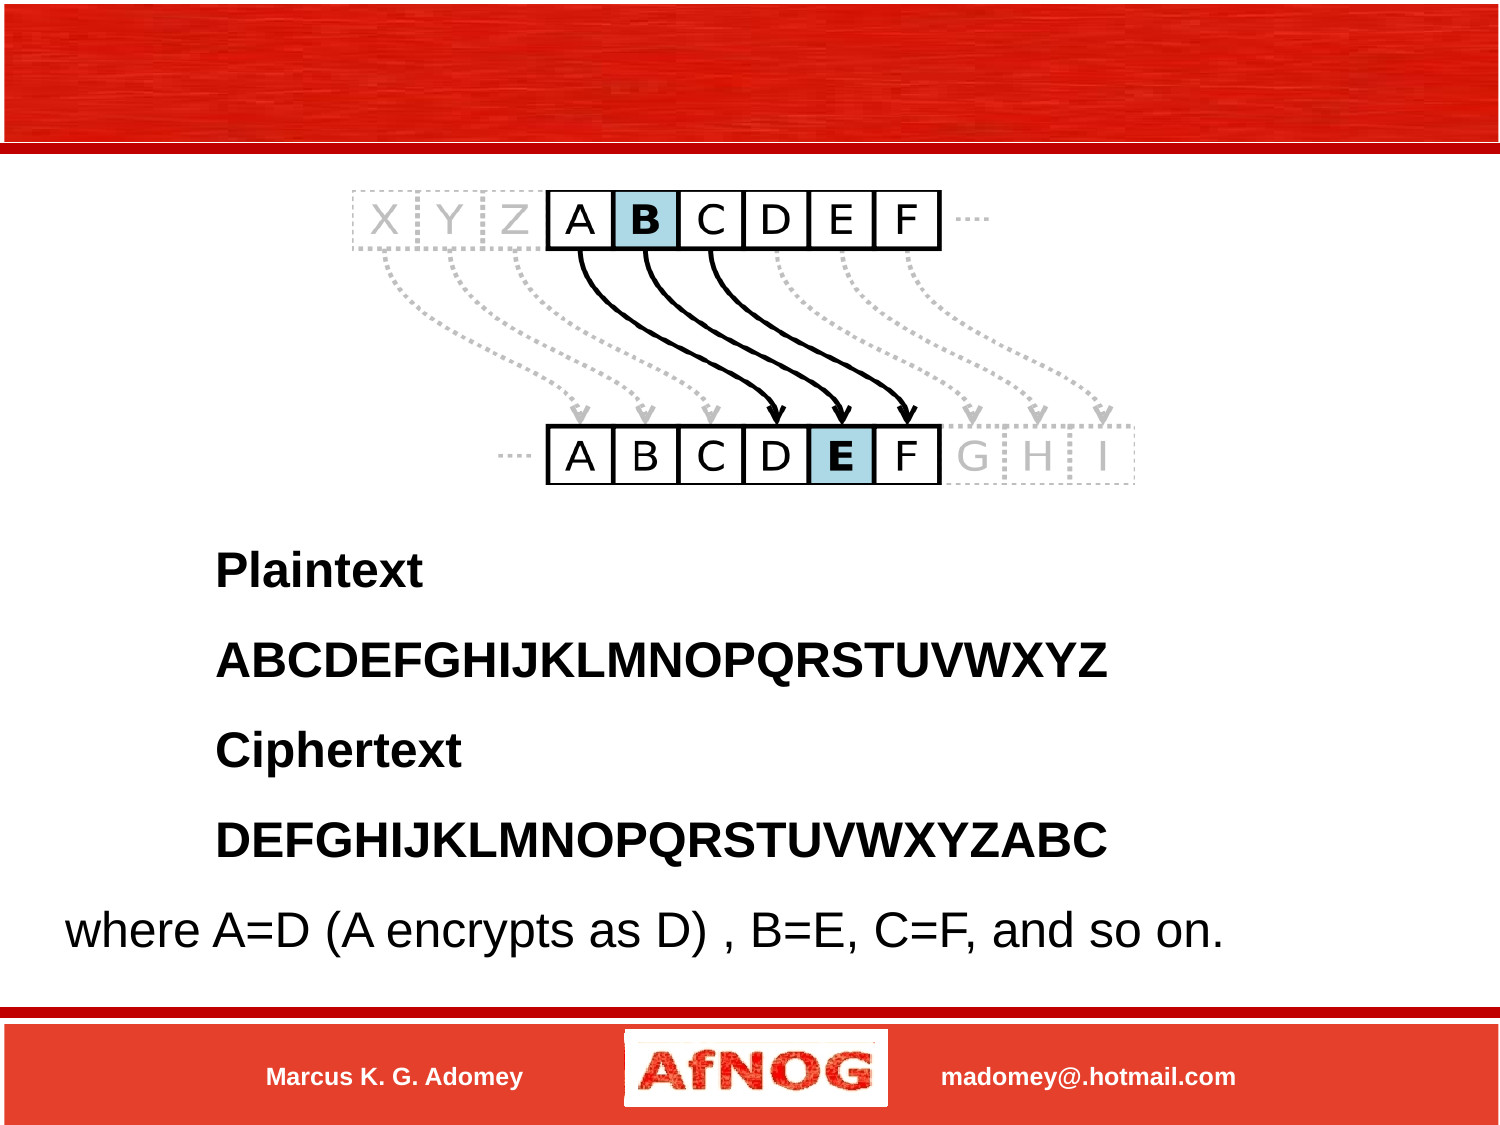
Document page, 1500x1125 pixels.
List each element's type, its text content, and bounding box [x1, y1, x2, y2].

text_box [350, 187, 1138, 488]
text_box Plaintext ABCDEFGHIJKLMNOPQRSTUVWXYZ Ciphertext DEFGHIJKLMNOPQRSTUVWXYZABC where A=D (A encrypts as D) , B=E, C=F, and so on. [50, 500, 1413, 970]
